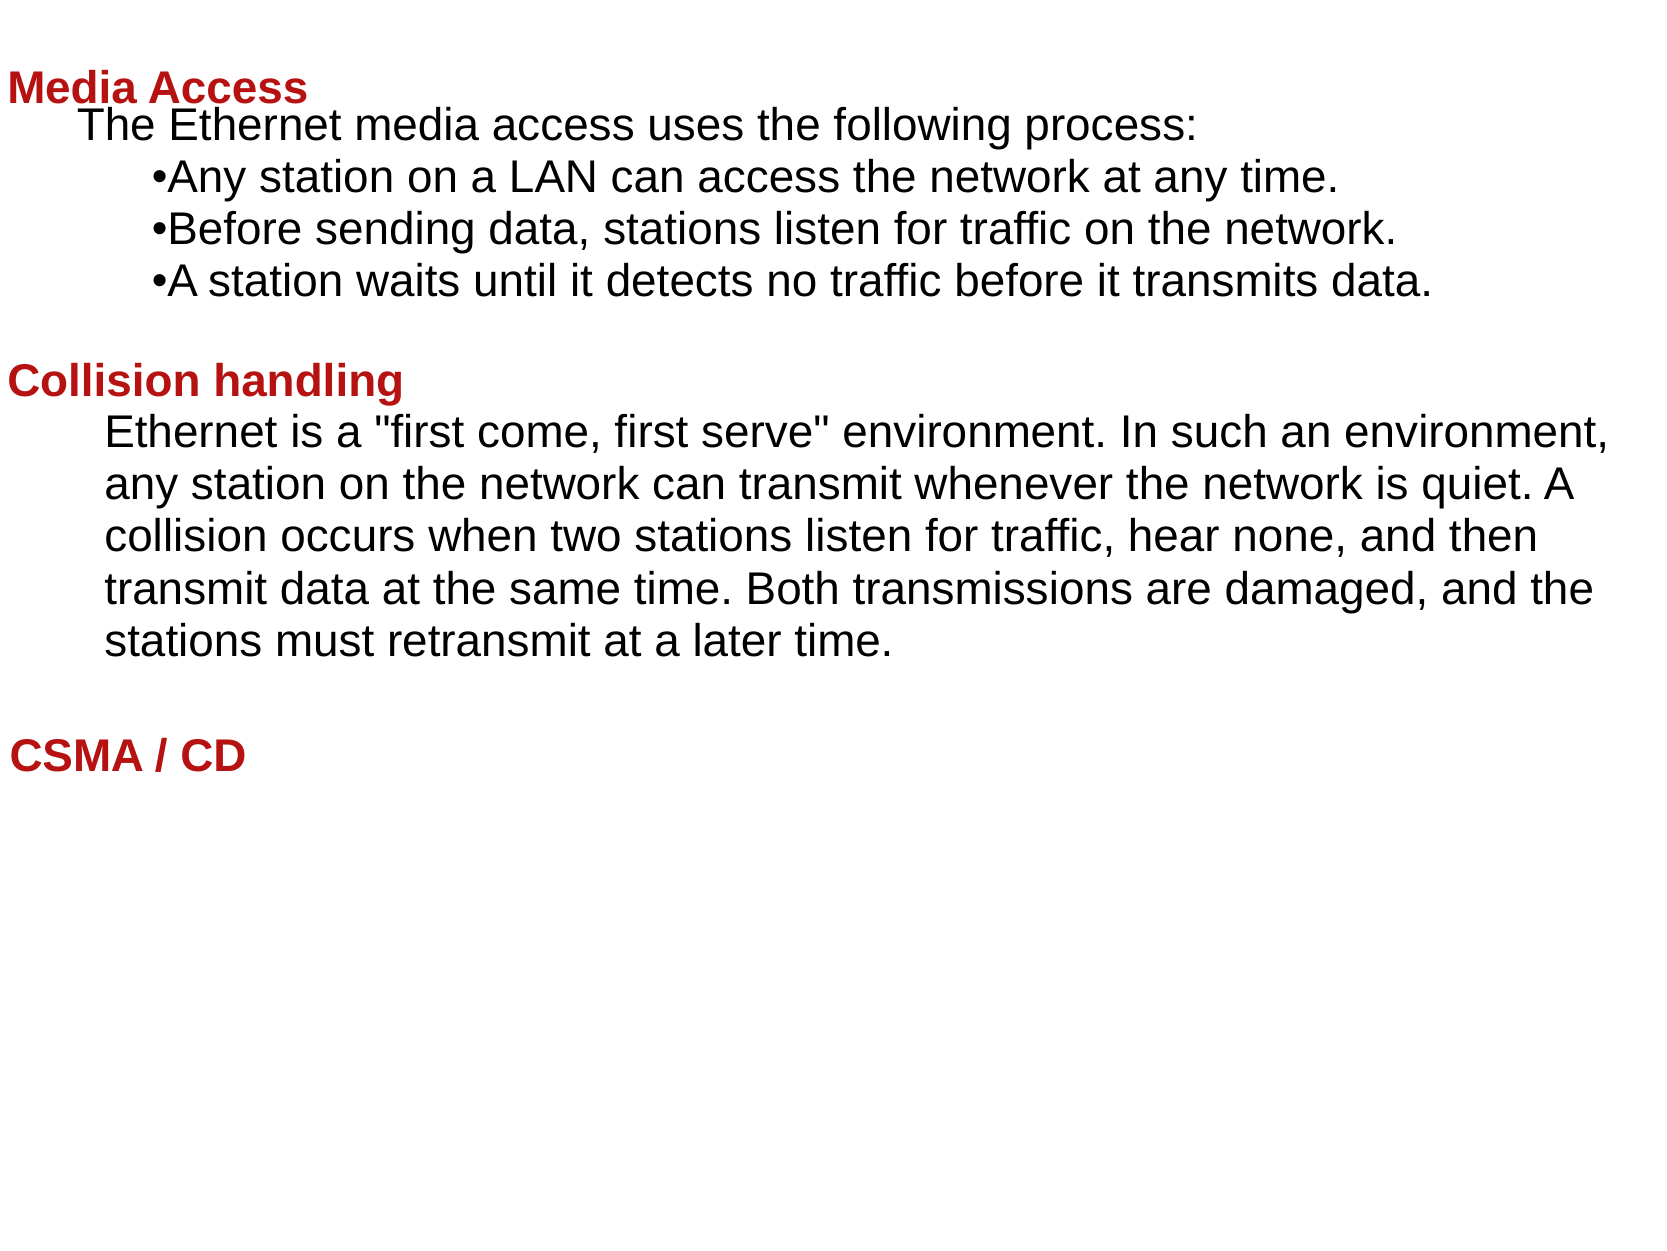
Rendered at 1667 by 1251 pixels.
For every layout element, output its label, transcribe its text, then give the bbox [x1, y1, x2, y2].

text_box Ethernet is a "first come, first serve" environment. In such an environment, any station on the network can transmit whenever the network is quiet. A collision occurs when two stations listen for traffic, hear none, and then transmit data at the same time. Both transmissions are damaged, and the stations must retransmit at a later time. [104, 405, 1660, 667]
text_box CSMA / CD [9, 729, 271, 782]
text_box Collision handling [7, 354, 428, 407]
text_box Media Access [7, 61, 333, 150]
text_box The Ethernet media access uses the following process: Any station on a LAN can access the network at any time. Before sending data, stations listen for traffic on the network. A station waits until it detects no traffic before it transmits data. [76, 98, 1563, 308]
